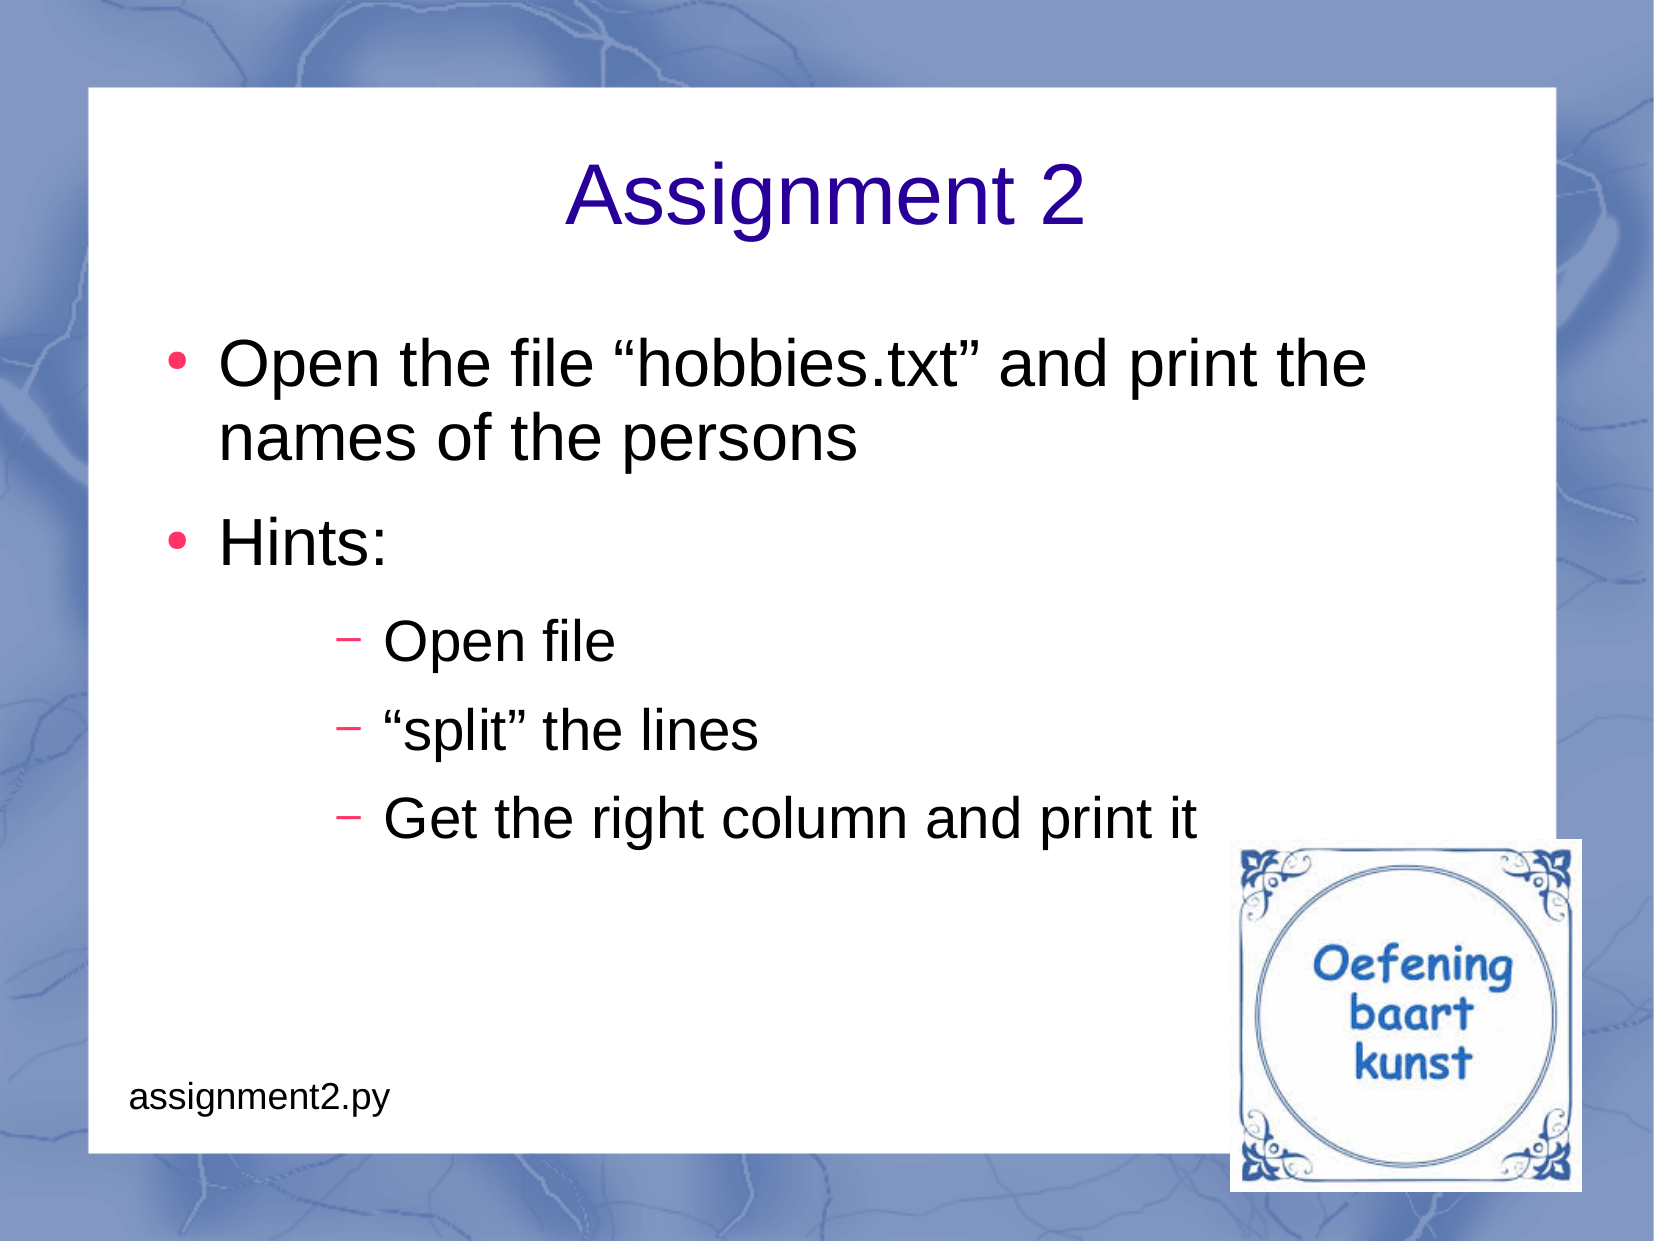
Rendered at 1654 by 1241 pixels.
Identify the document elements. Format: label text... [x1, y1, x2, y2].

title Assignment 2 [118, 90, 1536, 298]
picture [0, 0, 1654, 1241]
text_box assignment2.py [113, 1068, 406, 1126]
list Open the file “hobbies.txt” and print the names of the persons Hints: Open file “split” the lines Get the right column and print it [147, 325, 1506, 1045]
